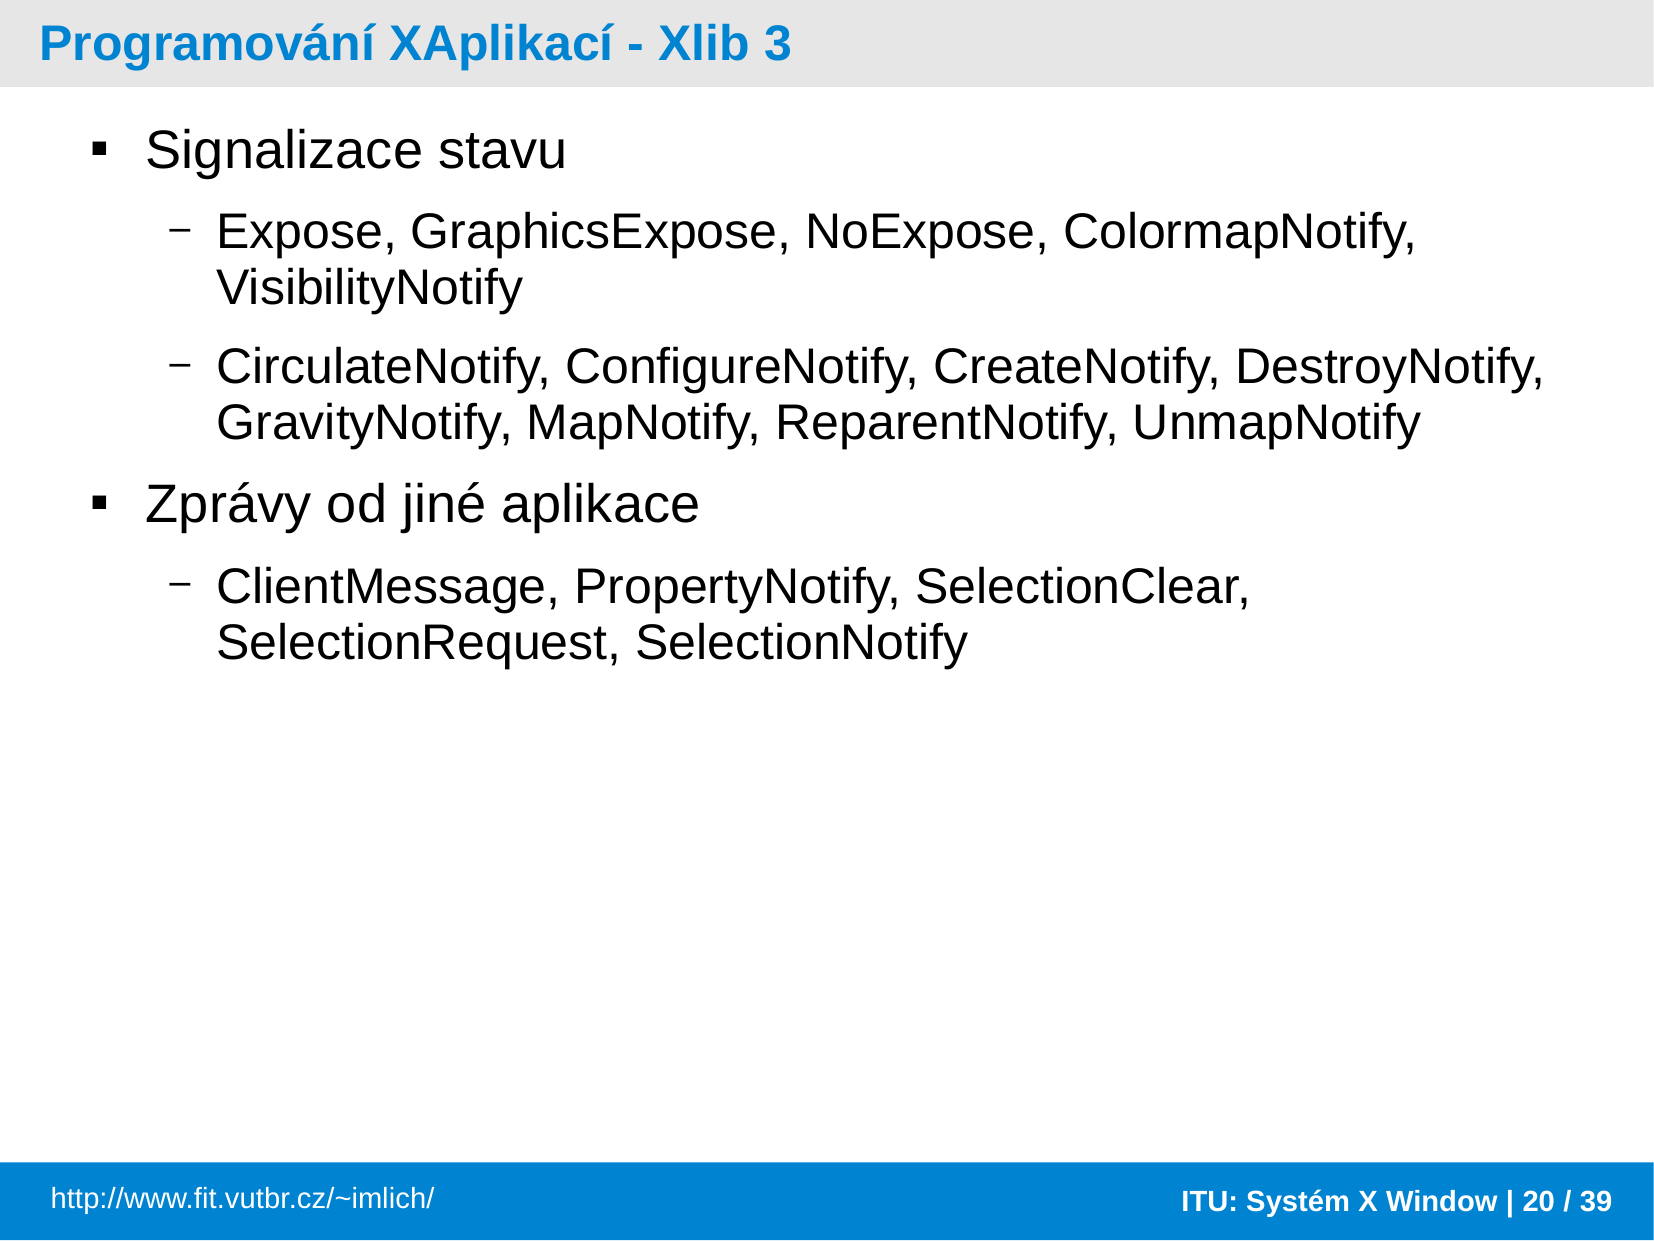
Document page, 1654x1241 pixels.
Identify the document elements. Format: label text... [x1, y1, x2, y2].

list Signalizace stavu Expose, GraphicsExpose, NoExpose, ColormapNotify, VisibilityNotify CirculateNotify, ConfigureNotify, CreateNotify, DestroyNotify, GravityNotify, MapNotify, ReparentNotify, UnmapNotify Zprávy od jiné aplikace ClientMessage, PropertyNotify, SelectionClear, SelectionRequest, SelectionNotify [75, 119, 1564, 1111]
title Programování XAplikací - Xlib 3 [39, 0, 1615, 96]
